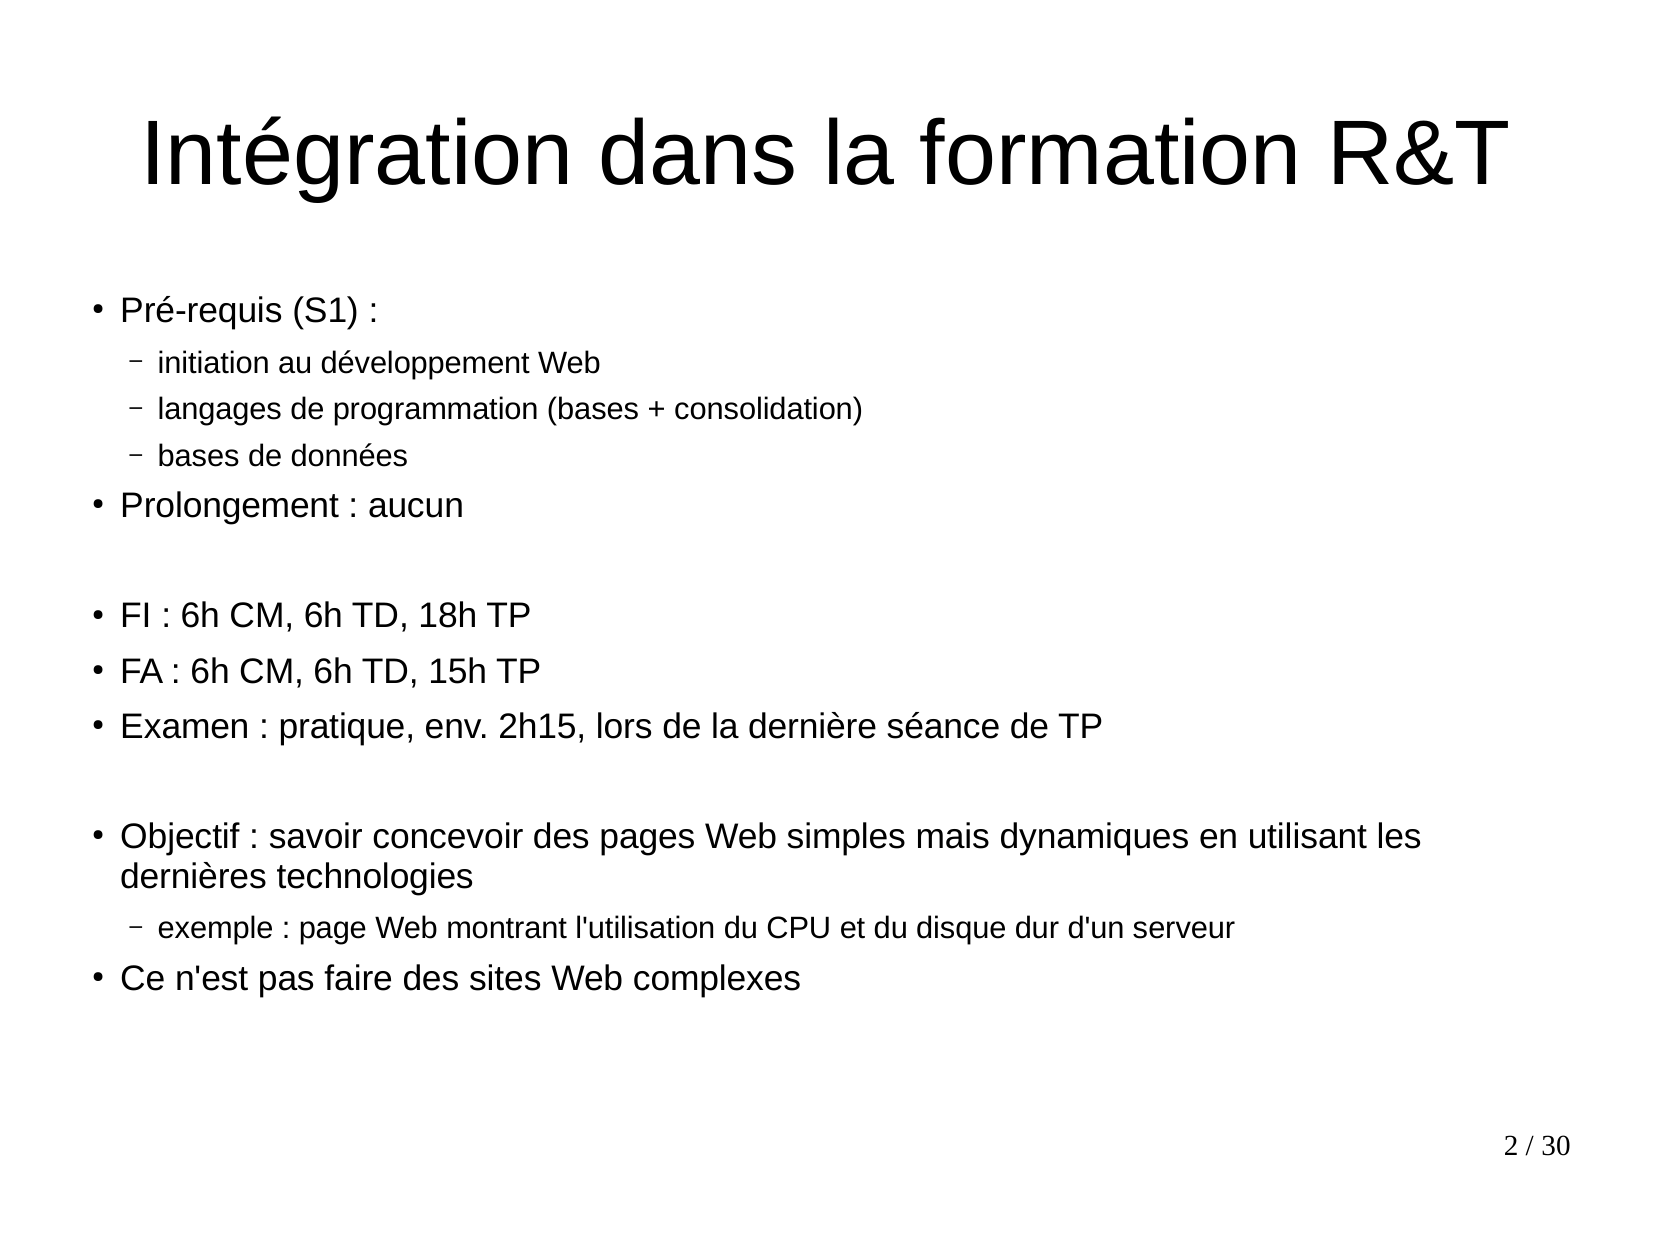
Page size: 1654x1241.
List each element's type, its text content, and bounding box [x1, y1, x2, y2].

title Intégration dans la formation R&T [82, 49, 1571, 257]
list Pré-requis (S1) : initiation au développement Web langages de programmation (bases + consolidation) bases de données Prolongement : aucun FI : 6h CM, 6h TD, 18h TP FA : 6h CM, 6h TD, 15h TP Examen : pratique, env. 2h15, lors de la dernière séance de TP Objectif : savoir concevoir des pages Web simples mais dynamiques en utilisant les dernières technologies exemple : page Web montrant l'utilisation du CPU et du disque dur d'un serveur Ce n'est pas faire des sites Web complexes [82, 290, 1571, 1010]
